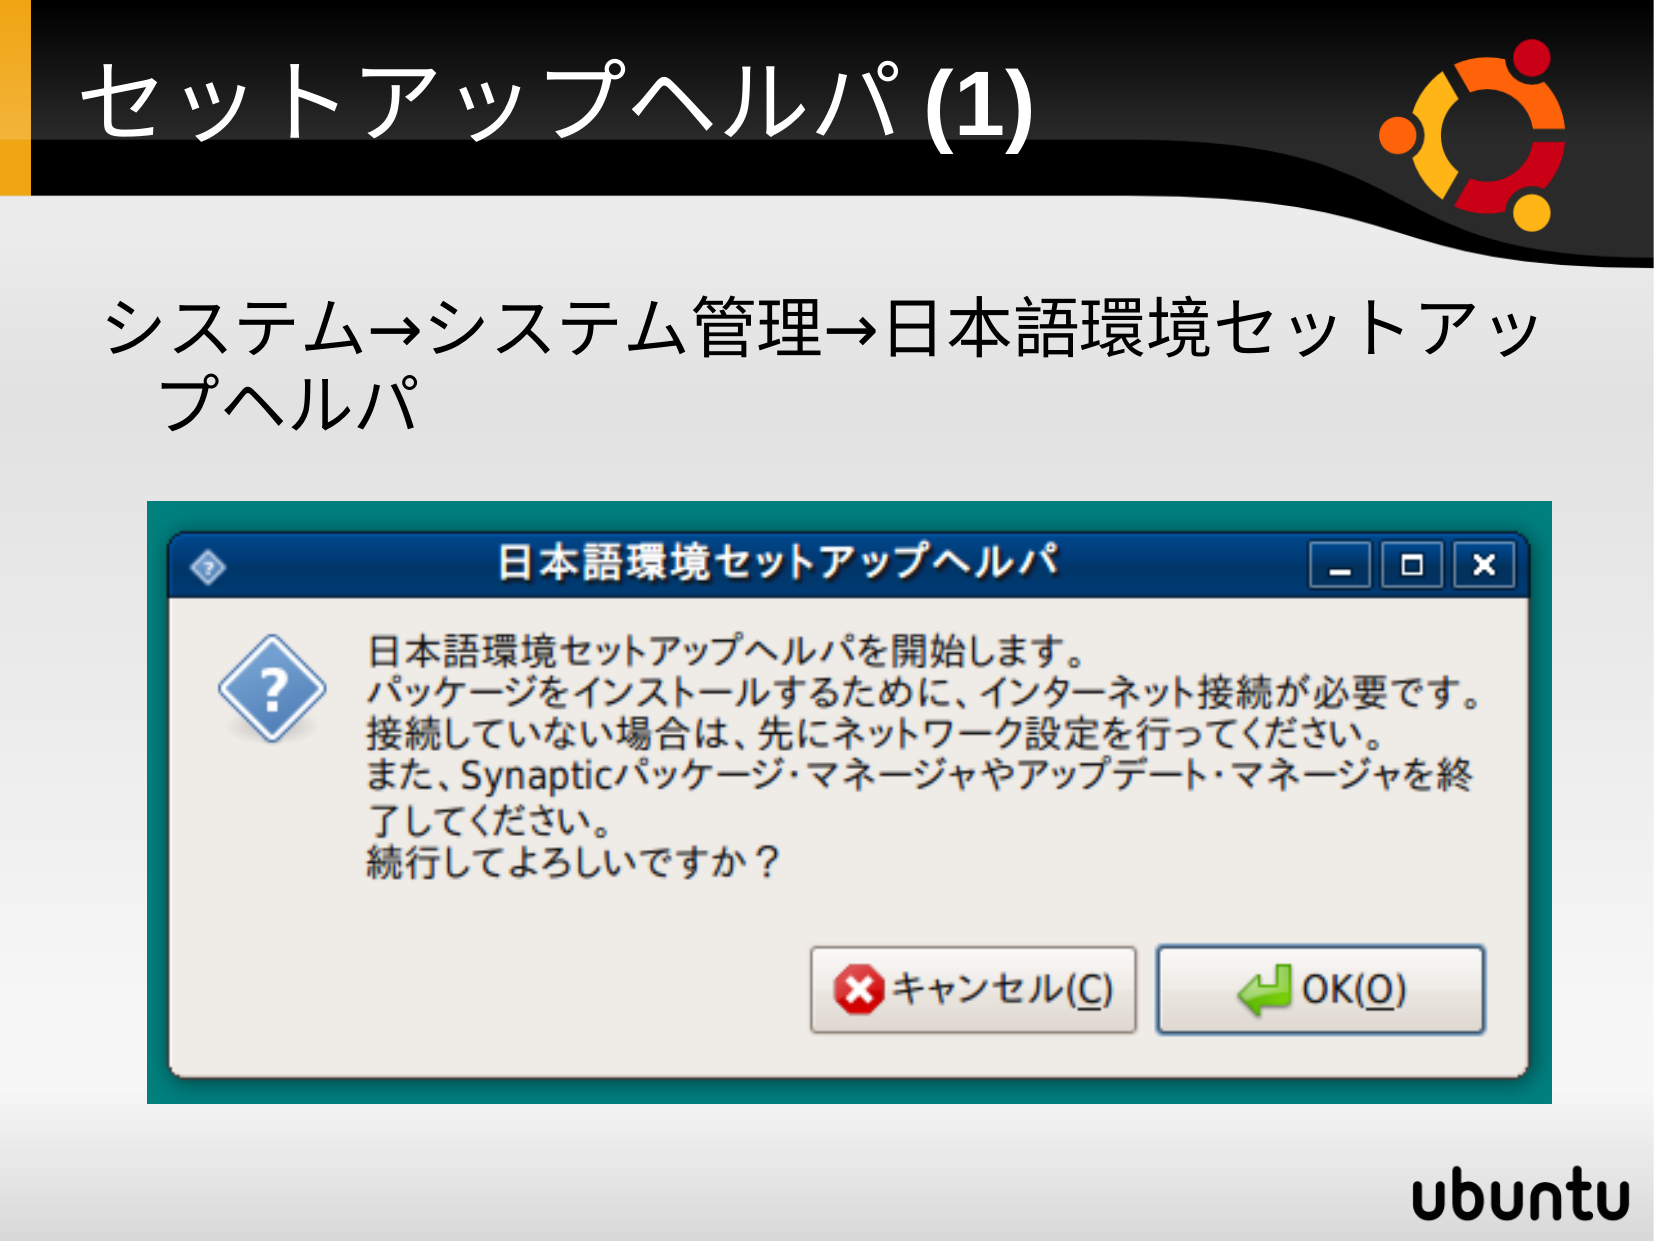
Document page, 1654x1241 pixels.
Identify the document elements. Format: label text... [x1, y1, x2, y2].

picture [0, 0, 1654, 1241]
list システム→システム管理→日本語環境セットアップヘルパ [82, 290, 1571, 1094]
title セットアップヘルパ(1) [76, 7, 1565, 200]
